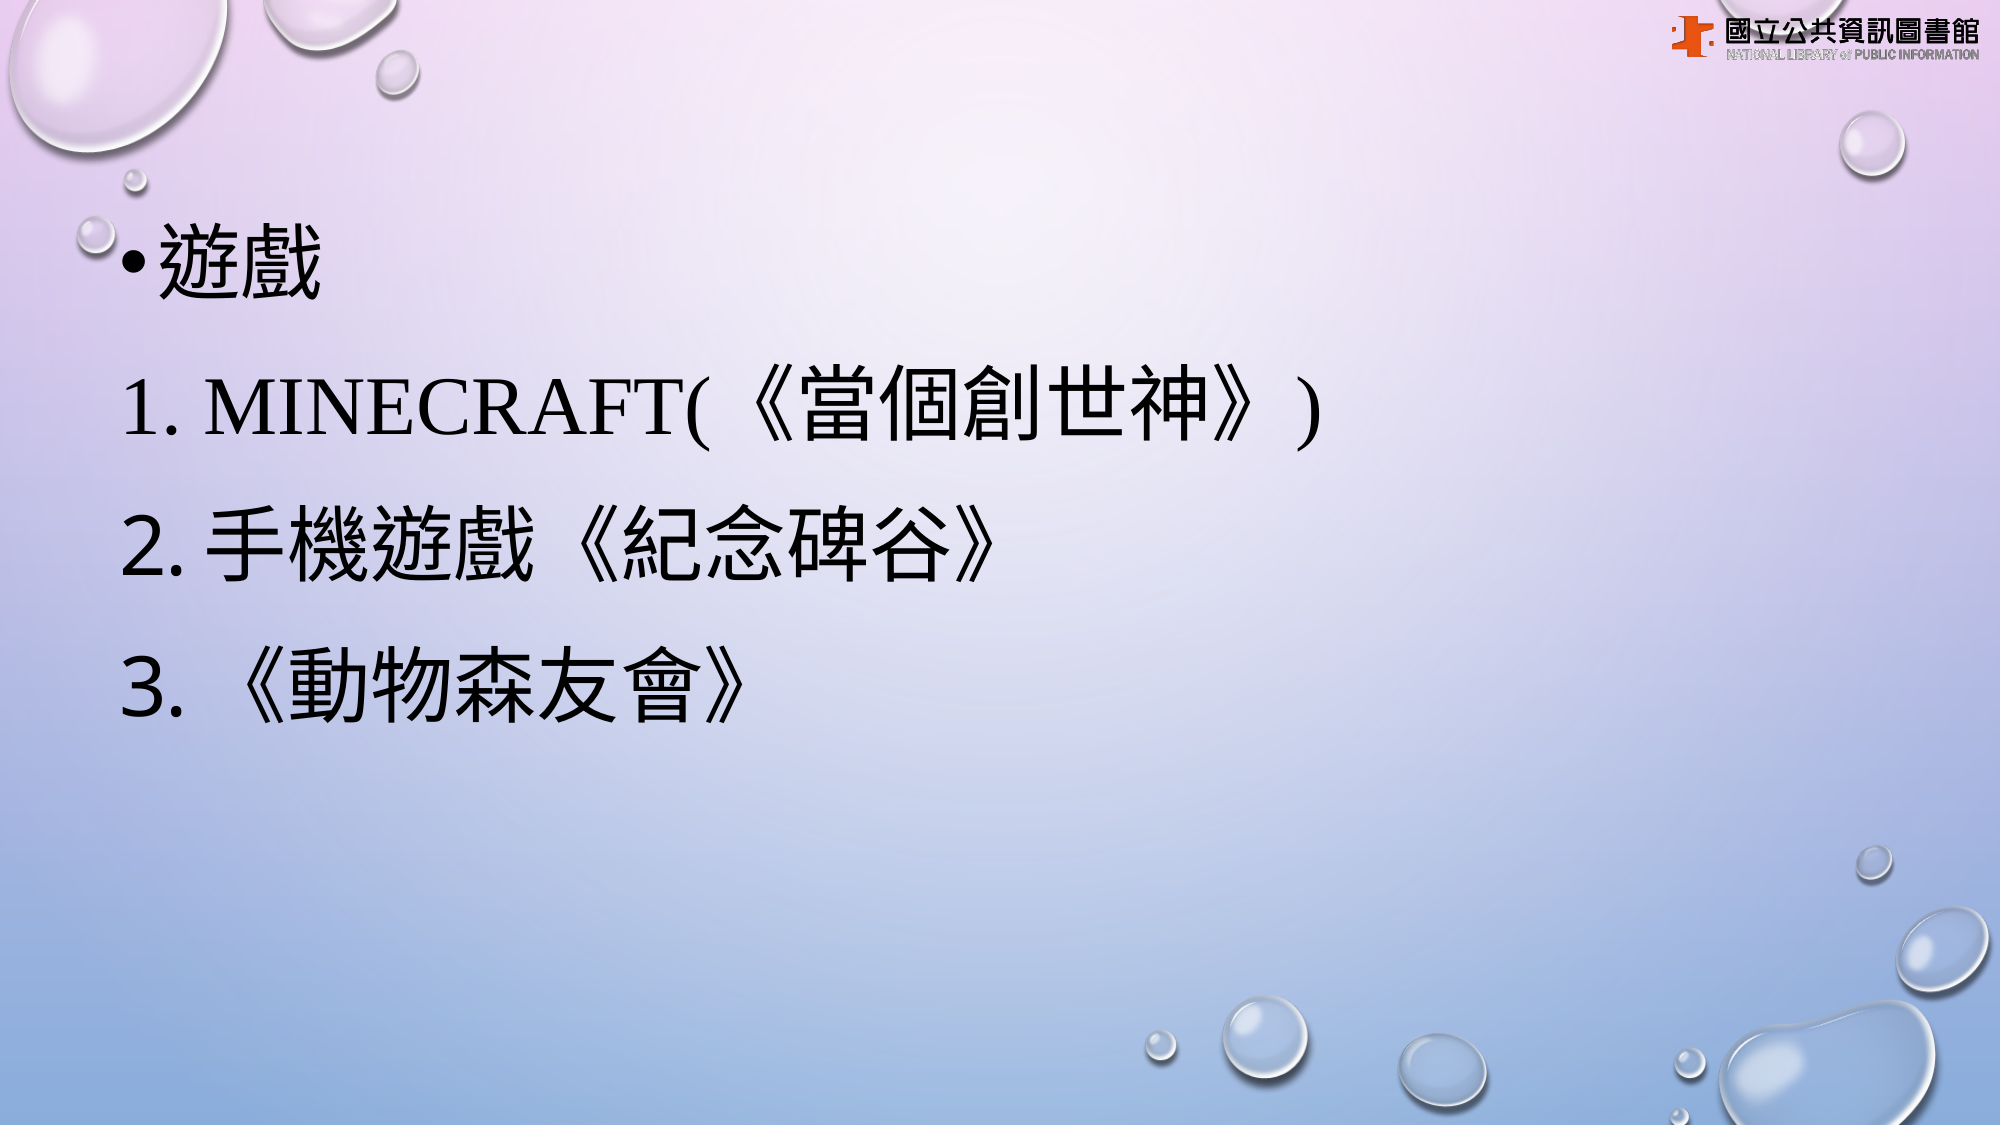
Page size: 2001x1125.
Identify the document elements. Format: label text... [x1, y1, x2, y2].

list 遊戲 Minecraft(《當個創世神》) 手機遊戲《紀念碑谷》 《動物森友會》 [104, 183, 1851, 950]
picture [0, 0, 2000, 1125]
